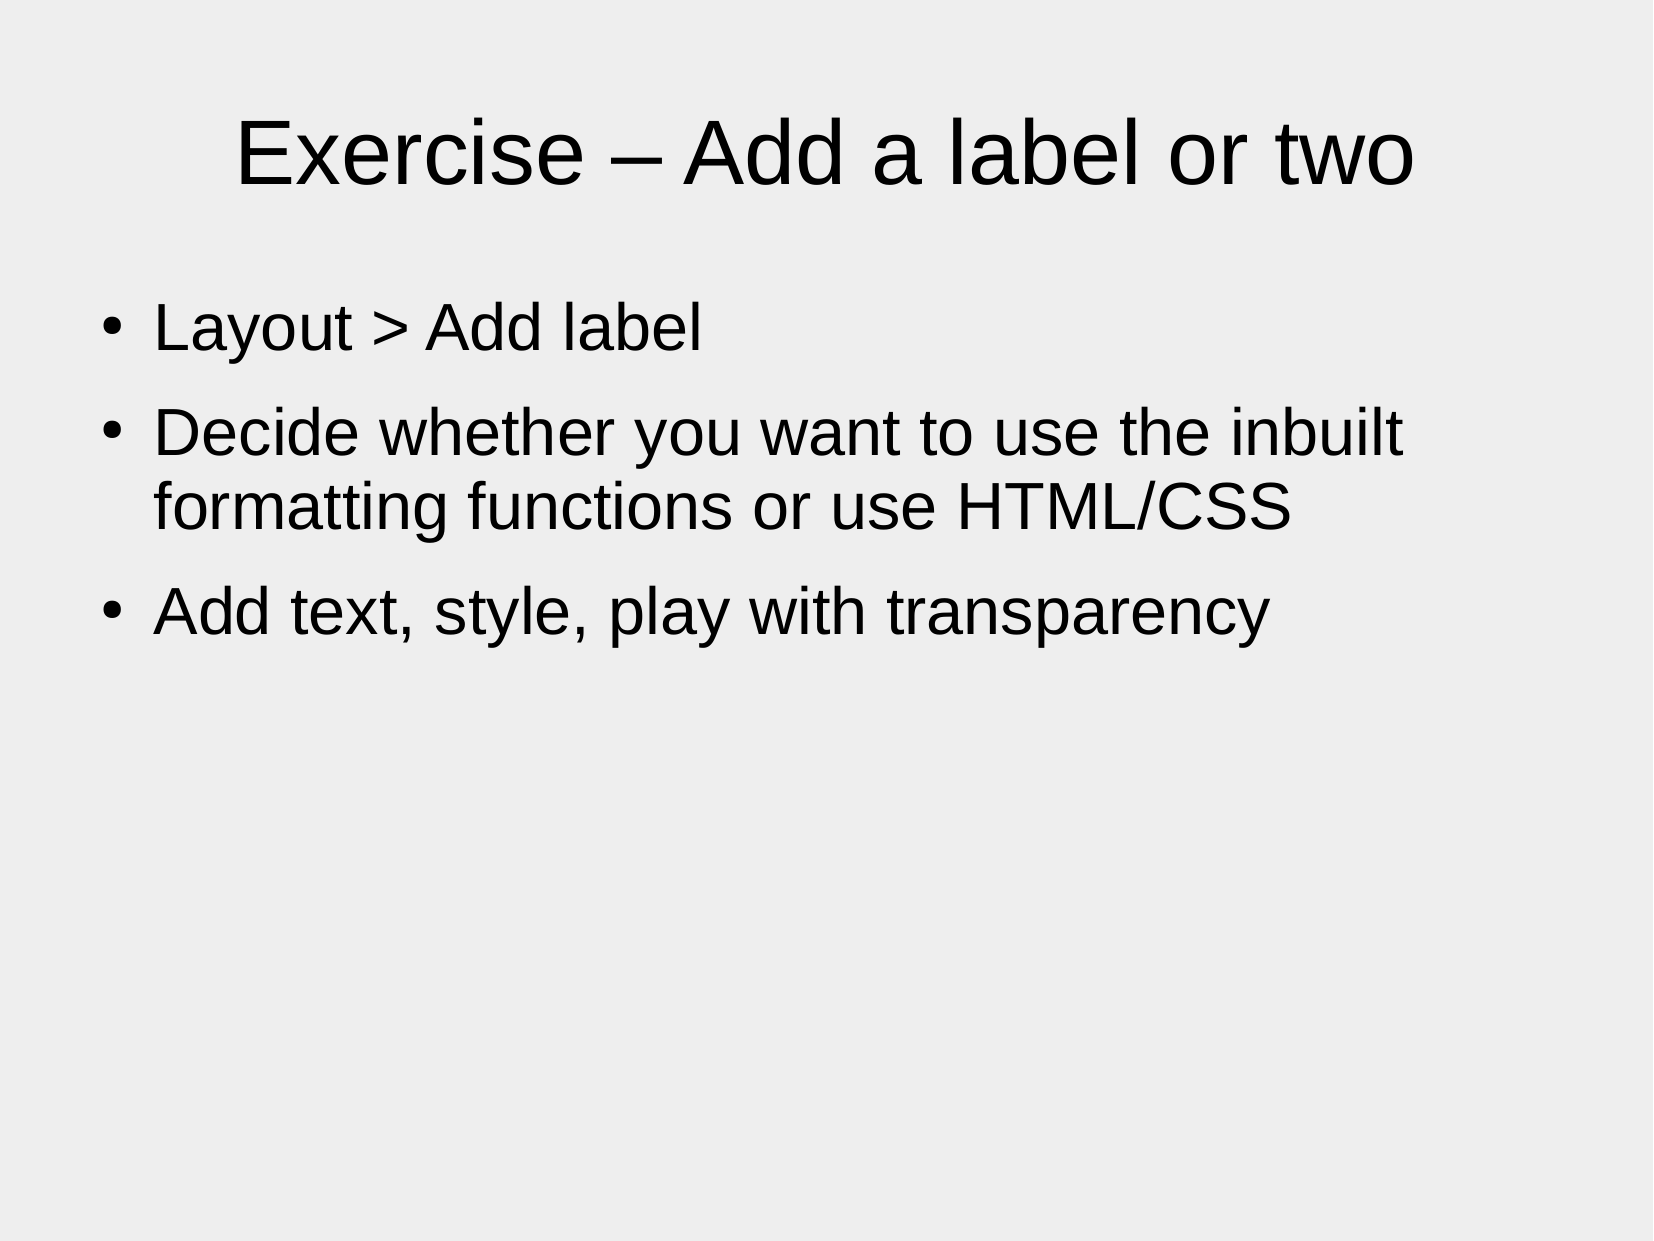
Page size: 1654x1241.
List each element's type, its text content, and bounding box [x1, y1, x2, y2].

title Exercise – Add a label or two [82, 49, 1571, 257]
list Layout > Add label Decide whether you want to use the inbuilt formatting functions or use HTML/CSS Add text, style, play with transparency [82, 290, 1571, 1141]
